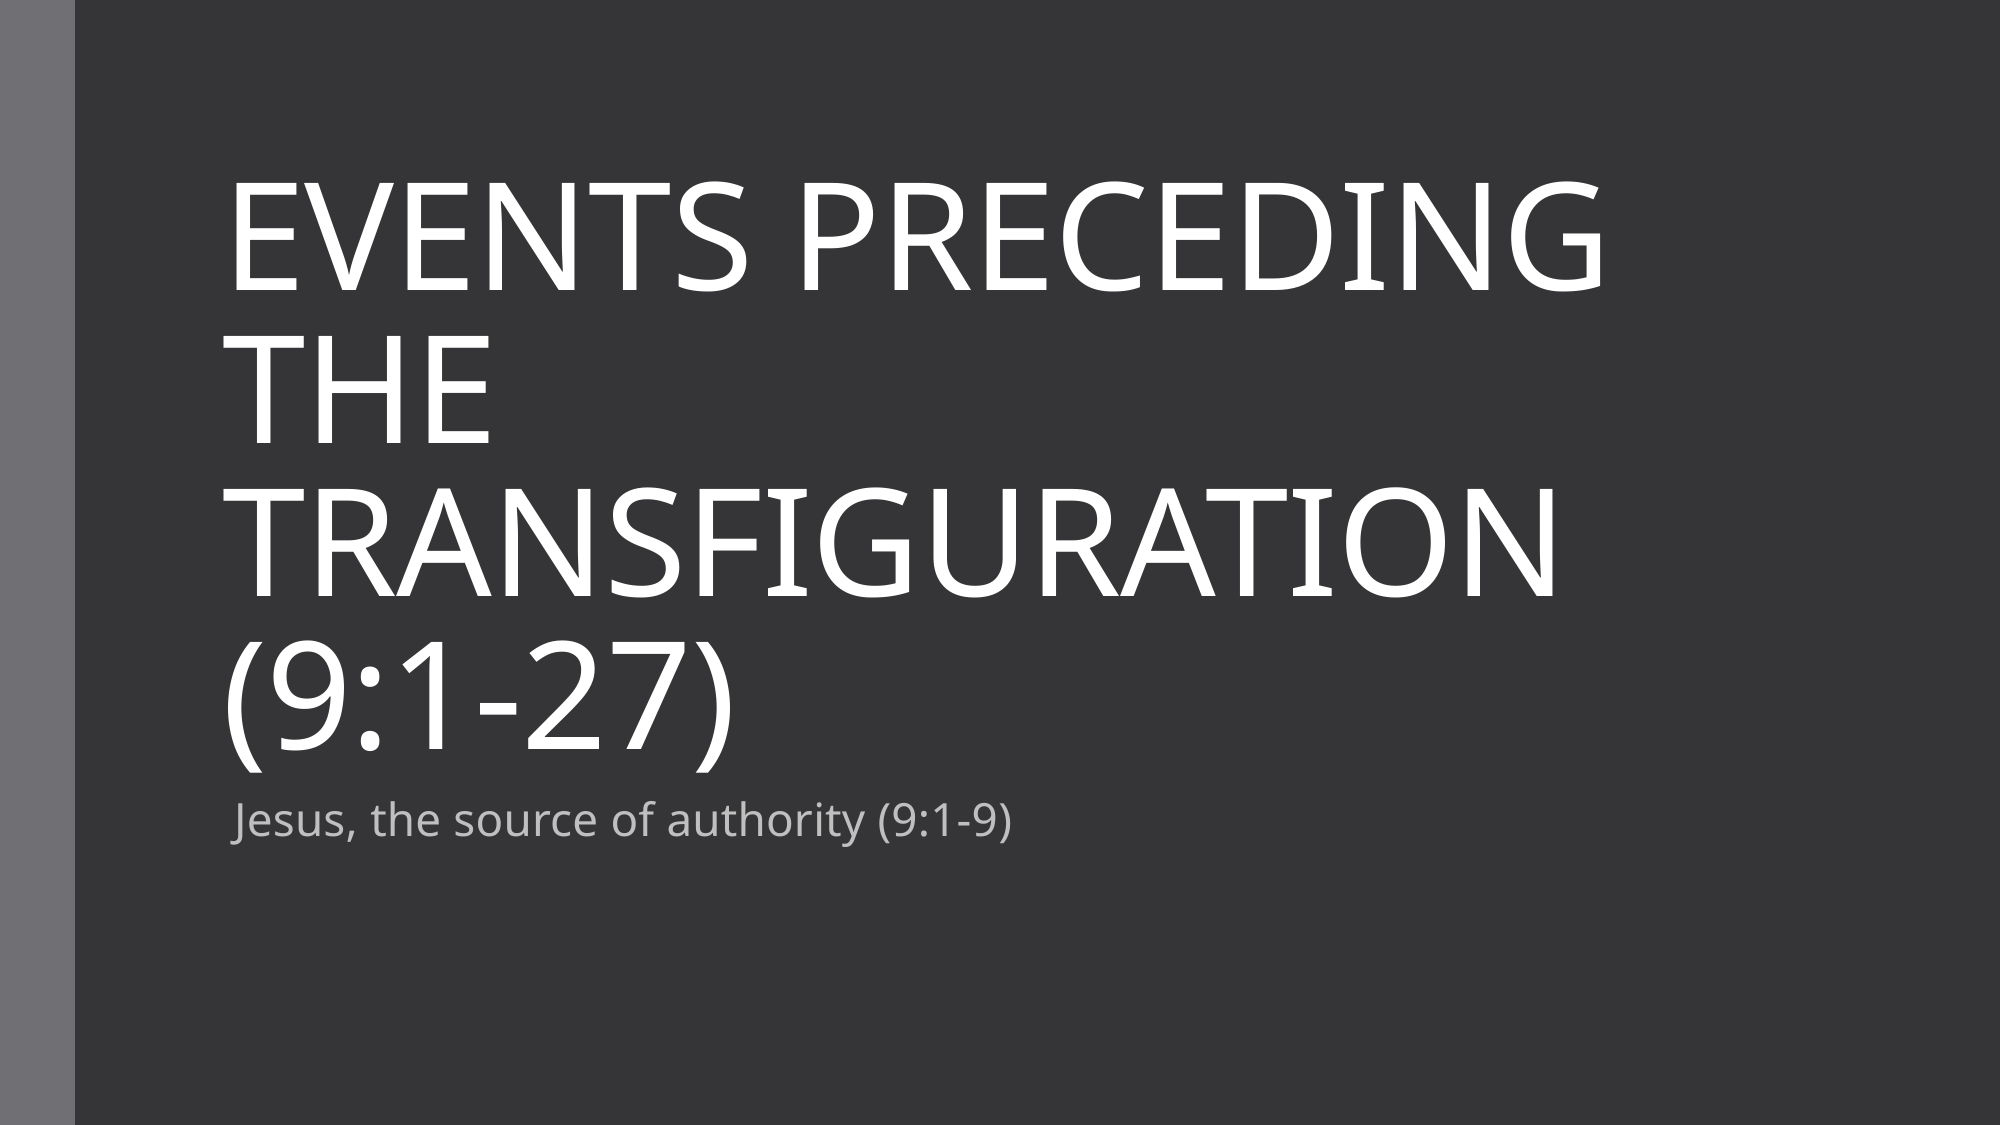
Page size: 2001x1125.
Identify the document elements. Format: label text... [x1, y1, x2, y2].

title EVENTS PRECEDING THE TRANSFIGURATION (9:1-27) [206, 124, 1752, 787]
subtitle Jesus, the source of authority (9:1-9) [206, 787, 1752, 1066]
